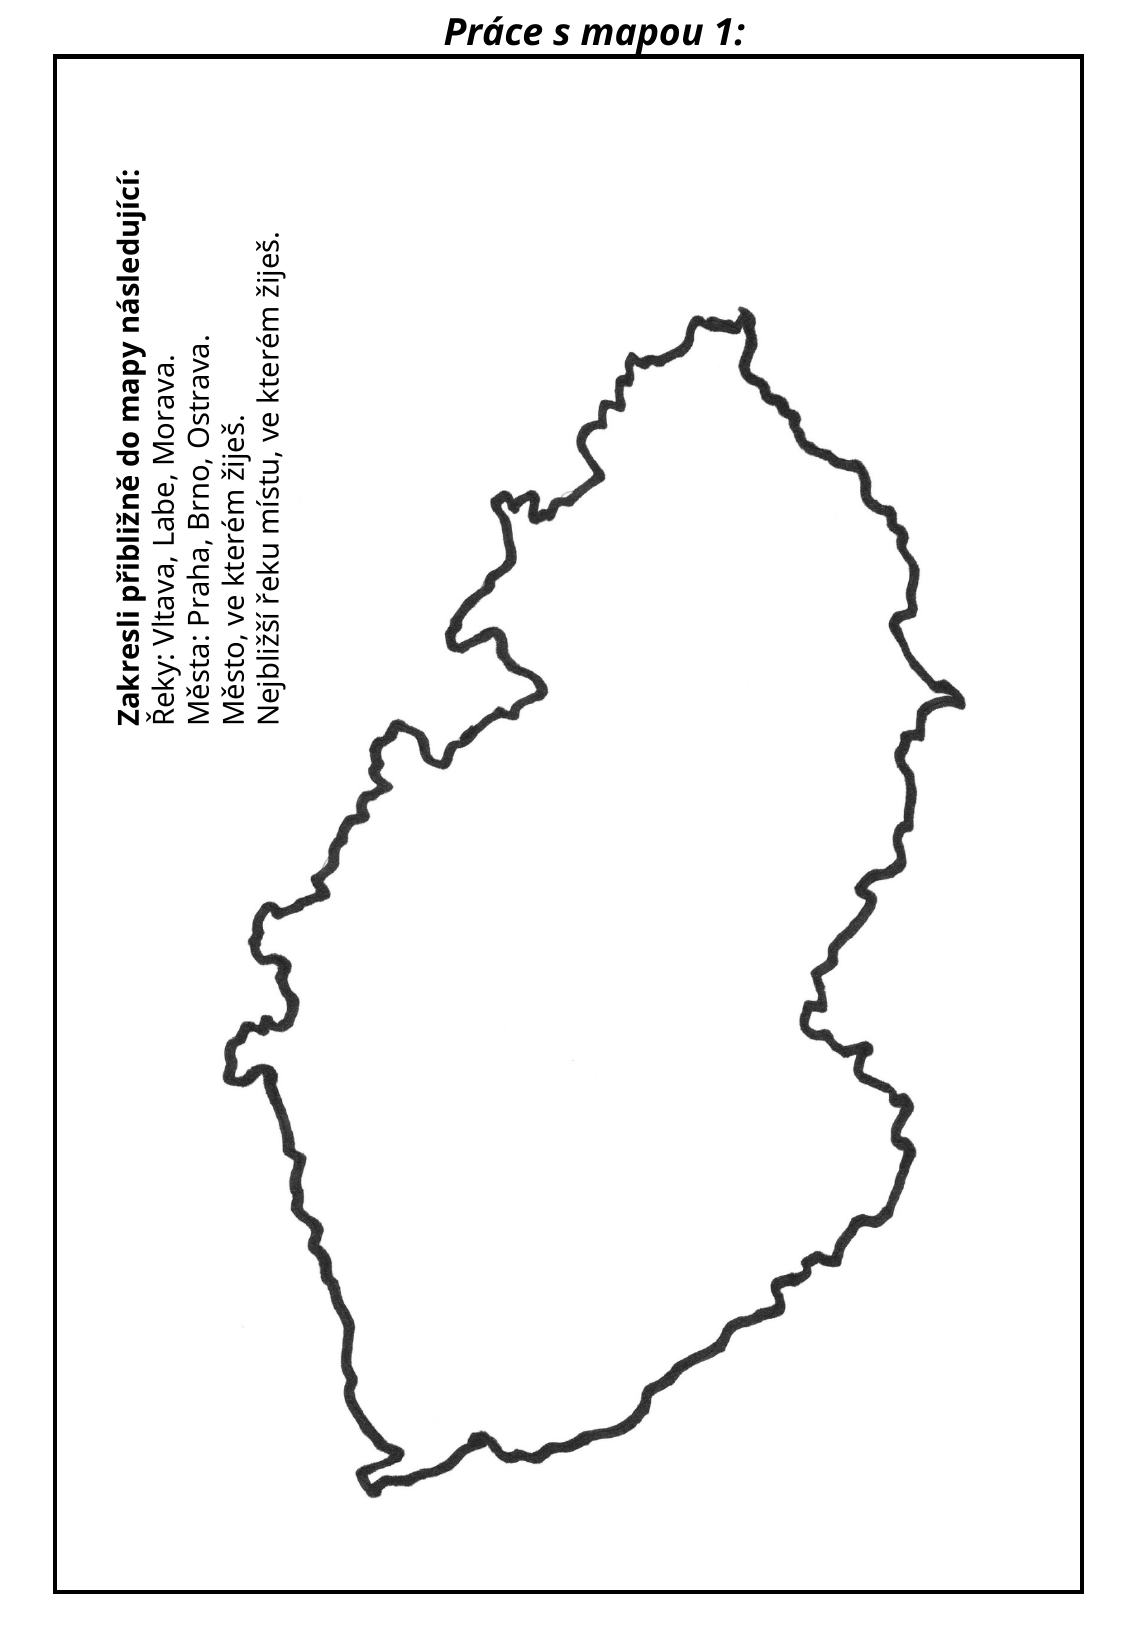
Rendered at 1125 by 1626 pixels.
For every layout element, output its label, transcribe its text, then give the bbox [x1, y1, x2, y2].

picture [220, 304, 970, 1499]
text_box Zakresli přibližně do mapy následující: Řeky: Vltava, Labe, Morava. Města: Praha, Brno, Ostrava. Město, ve kterém žiješ. Nejbližší řeku místu, ve kterém žiješ. [102, 80, 293, 742]
text_box Práce s mapou 1: [428, 0, 761, 61]
